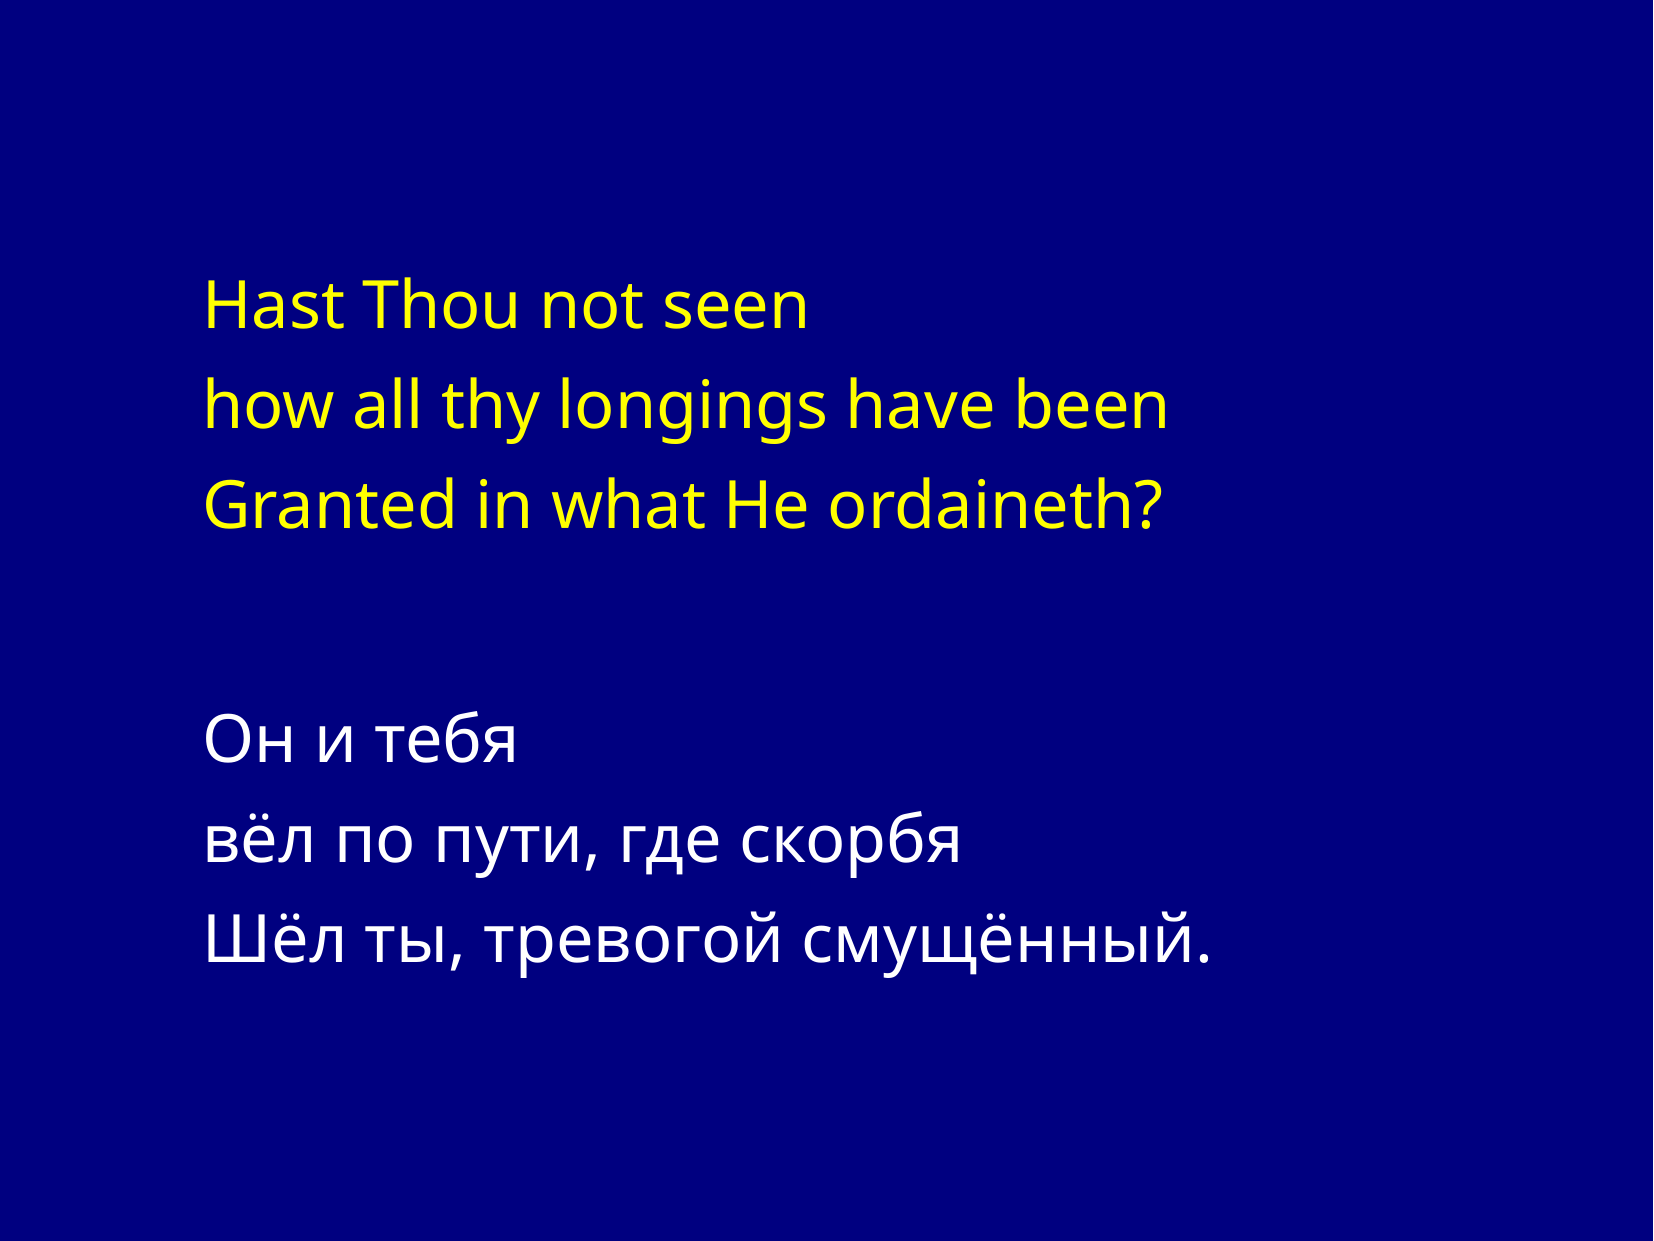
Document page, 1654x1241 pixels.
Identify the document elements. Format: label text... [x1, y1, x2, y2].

text_box Hast Thou not seen how all thy longings have been Granted in what He ordaineth? [75, 150, 1576, 638]
text_box Он и тебя вёл по пути, где скорбя Шёл ты, тревогой смущённый. [75, 675, 1576, 1163]
